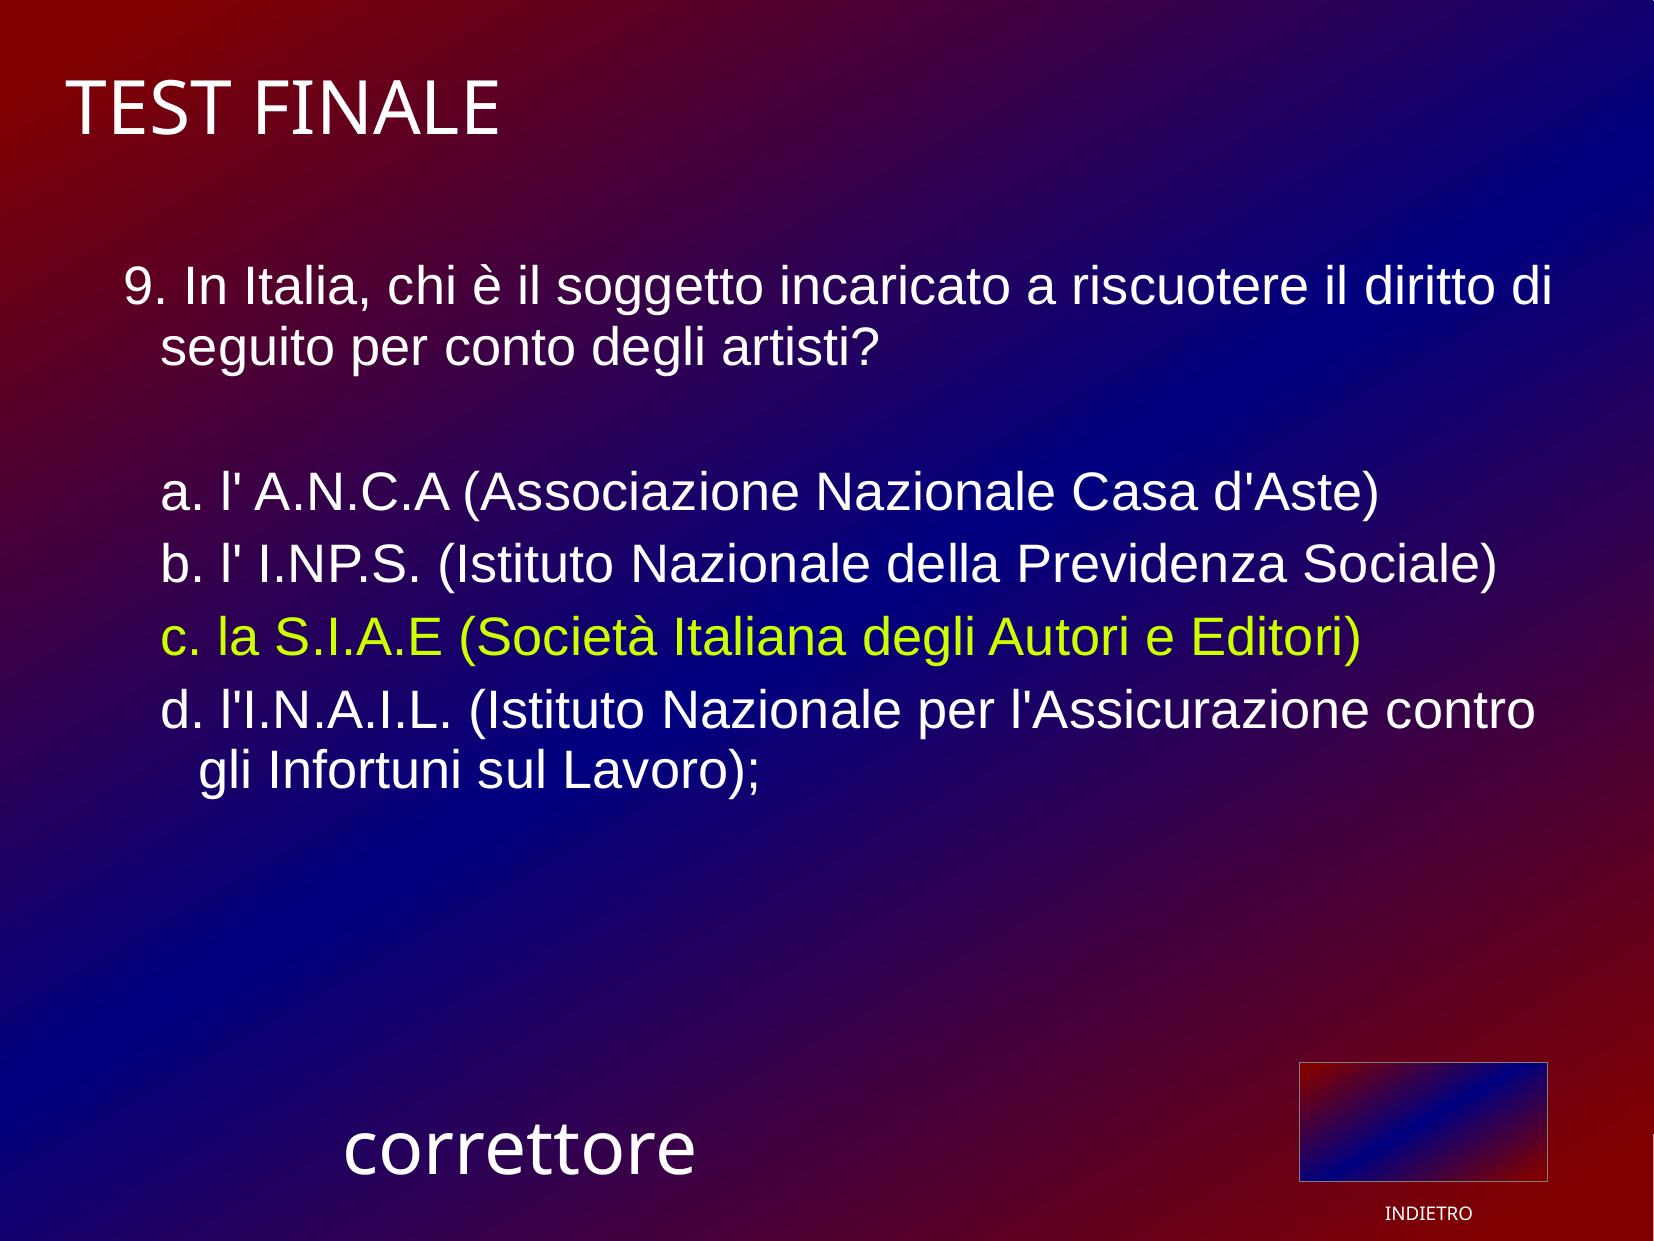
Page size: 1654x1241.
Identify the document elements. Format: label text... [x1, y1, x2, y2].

text_box TEST FINALE [24, 47, 544, 184]
text_box [1299, 1062, 1548, 1182]
text_box correttore [35, 1086, 986, 1223]
text_box INDIETRO [1370, 1192, 1489, 1233]
text_box 9. In Italia, chi è il soggetto incaricato a riscuotere il diritto di seguito per conto degli artisti? a. l' A.N.C.A (Associazione Nazionale Casa d'Aste) b. l' I.NP.S. (Istituto Nazionale della Previdenza Sociale) c. la S.I.A.E (Società Italiana degli Autori e Editori) d. l'I.N.A.I.L. (Istituto Nazionale per l'Assicurazione contro gli Infortuni sul Lavoro); [70, 248, 1607, 808]
